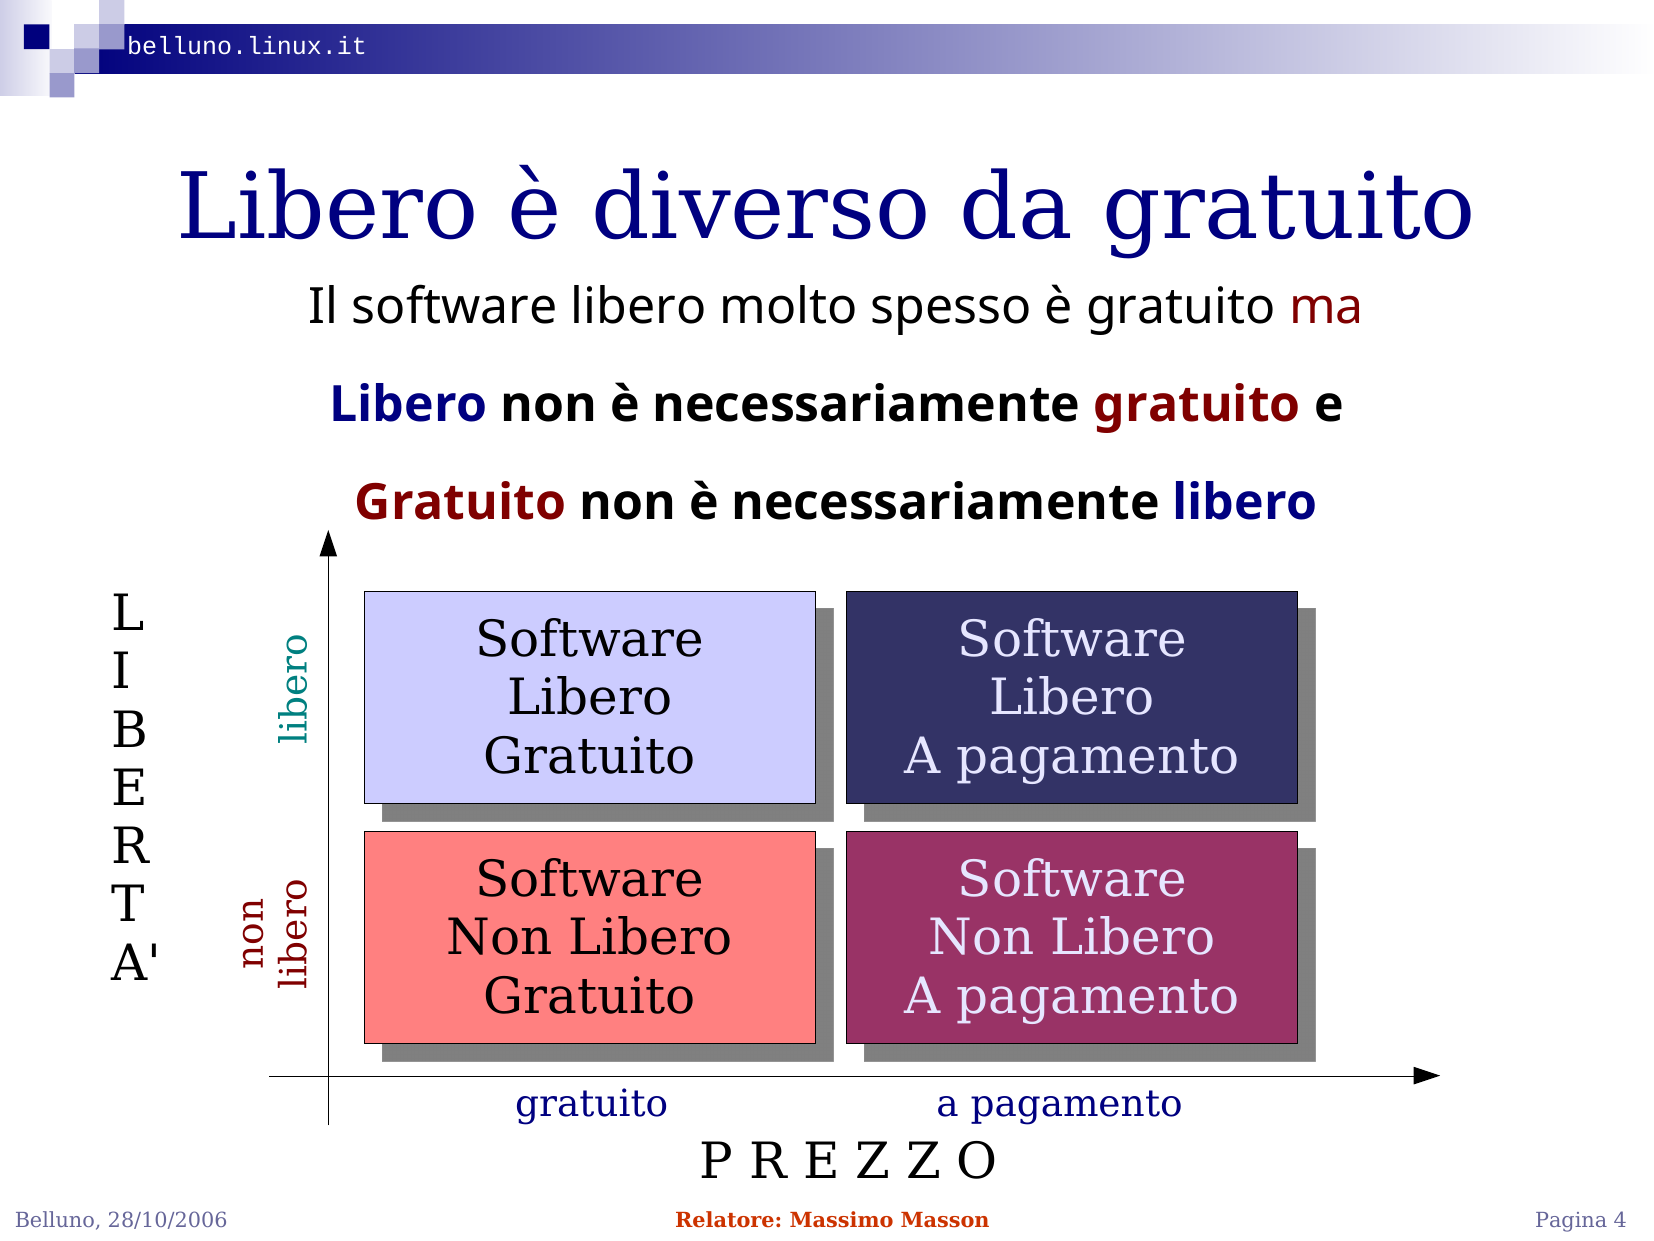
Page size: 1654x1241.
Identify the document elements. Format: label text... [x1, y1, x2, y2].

text_box libero [272, 633, 316, 745]
text_box P R E Z Z O [699, 1132, 999, 1191]
text_box non libero [228, 878, 316, 990]
text_box gratuito [515, 1081, 669, 1126]
list Il software libero molto spesso è gratuito ma Libero non è necessariamente gratuito e Gratuito non è necessariamente libero [121, 270, 1534, 625]
text_box L I B E R T A' [110, 584, 161, 1001]
text_box Software Libero A pagamento [846, 591, 1298, 804]
text_box Software Libero Gratuito [364, 591, 816, 804]
text_box a pagamento [936, 1081, 1184, 1126]
text_box Software Non Libero Gratuito [364, 831, 816, 1044]
text_box Software Non Libero A pagamento [846, 831, 1298, 1044]
title Libero è diverso da gratuito [121, 102, 1534, 270]
